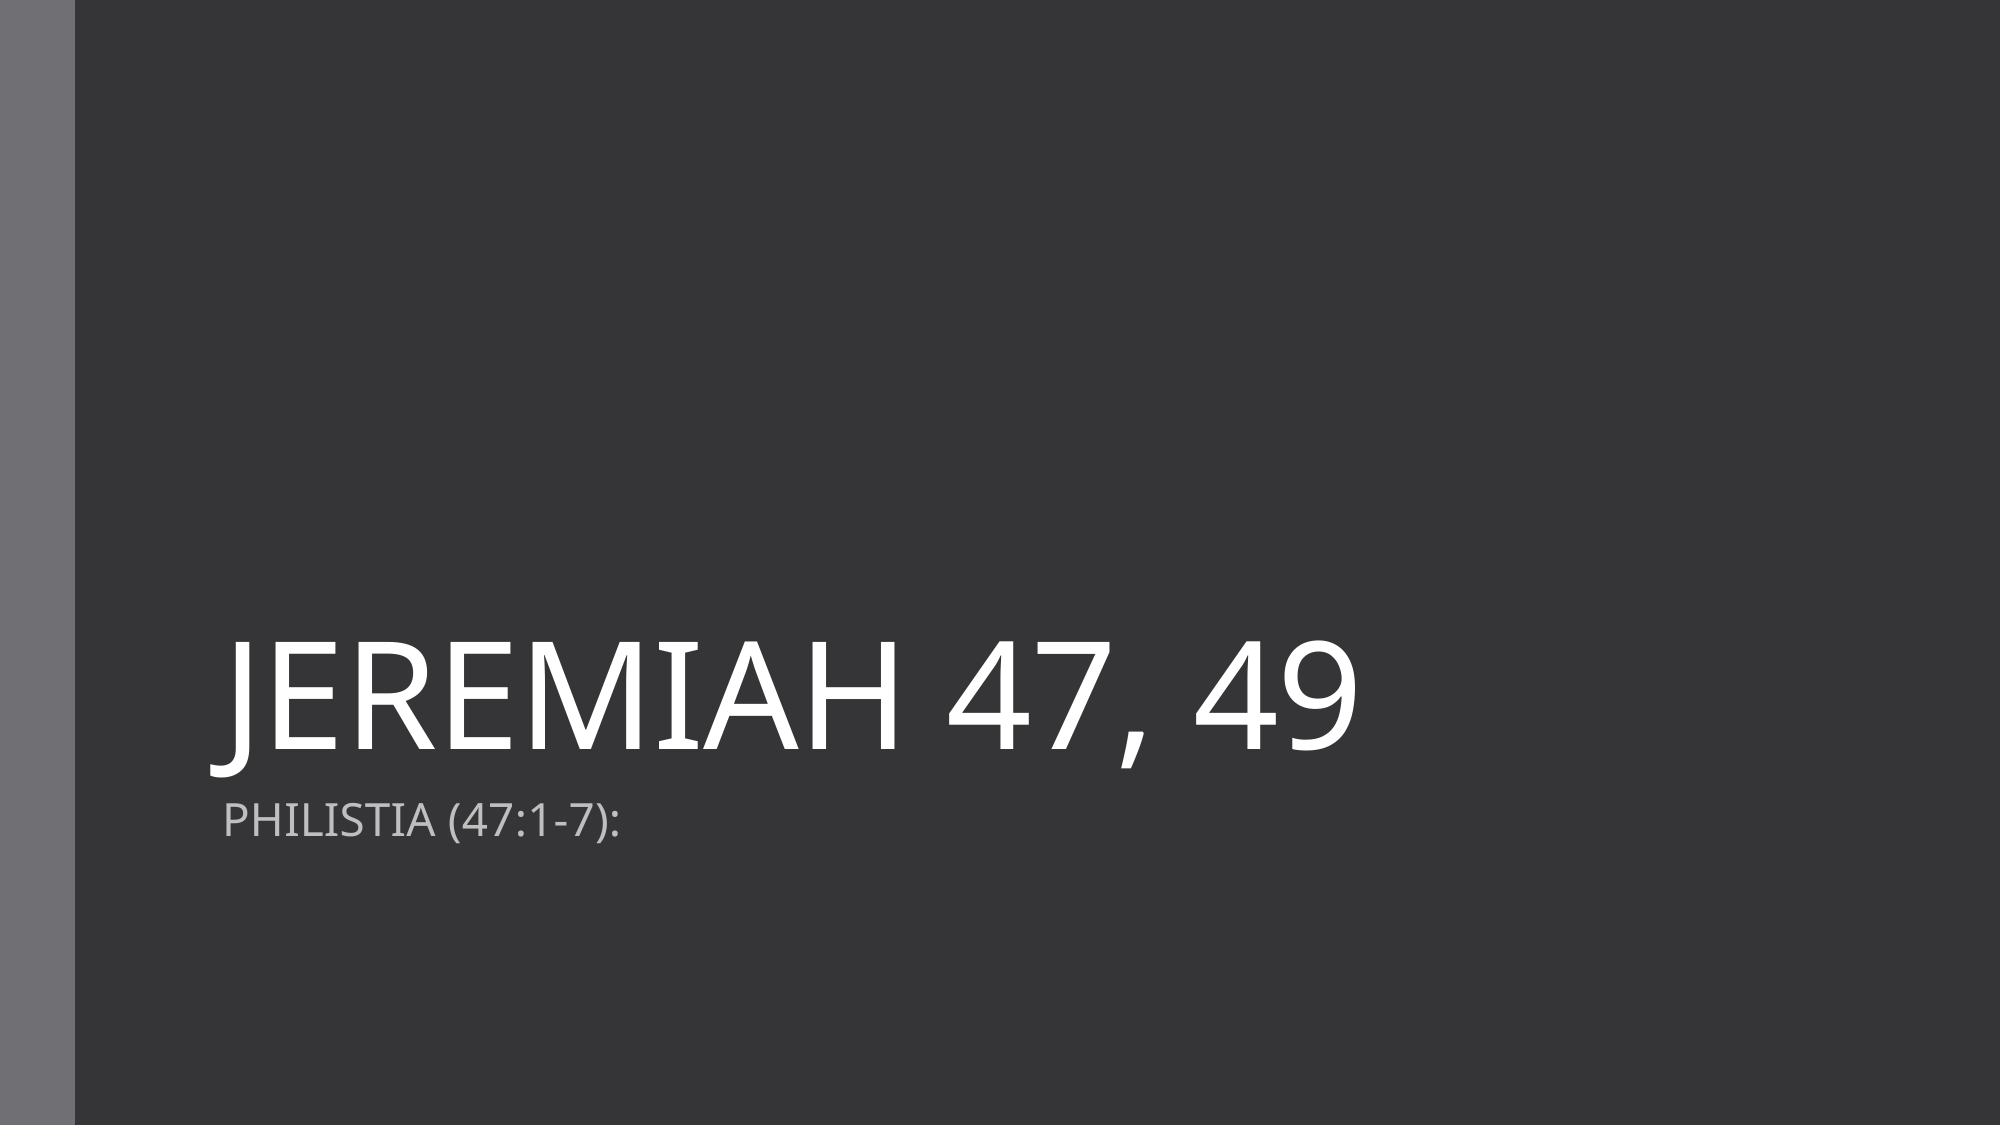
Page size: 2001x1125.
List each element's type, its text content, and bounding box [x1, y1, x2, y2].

subtitle PHILISTIA (47:1-7): [206, 787, 1752, 1066]
title JEREMIAH 47, 49 [206, 124, 1752, 787]
